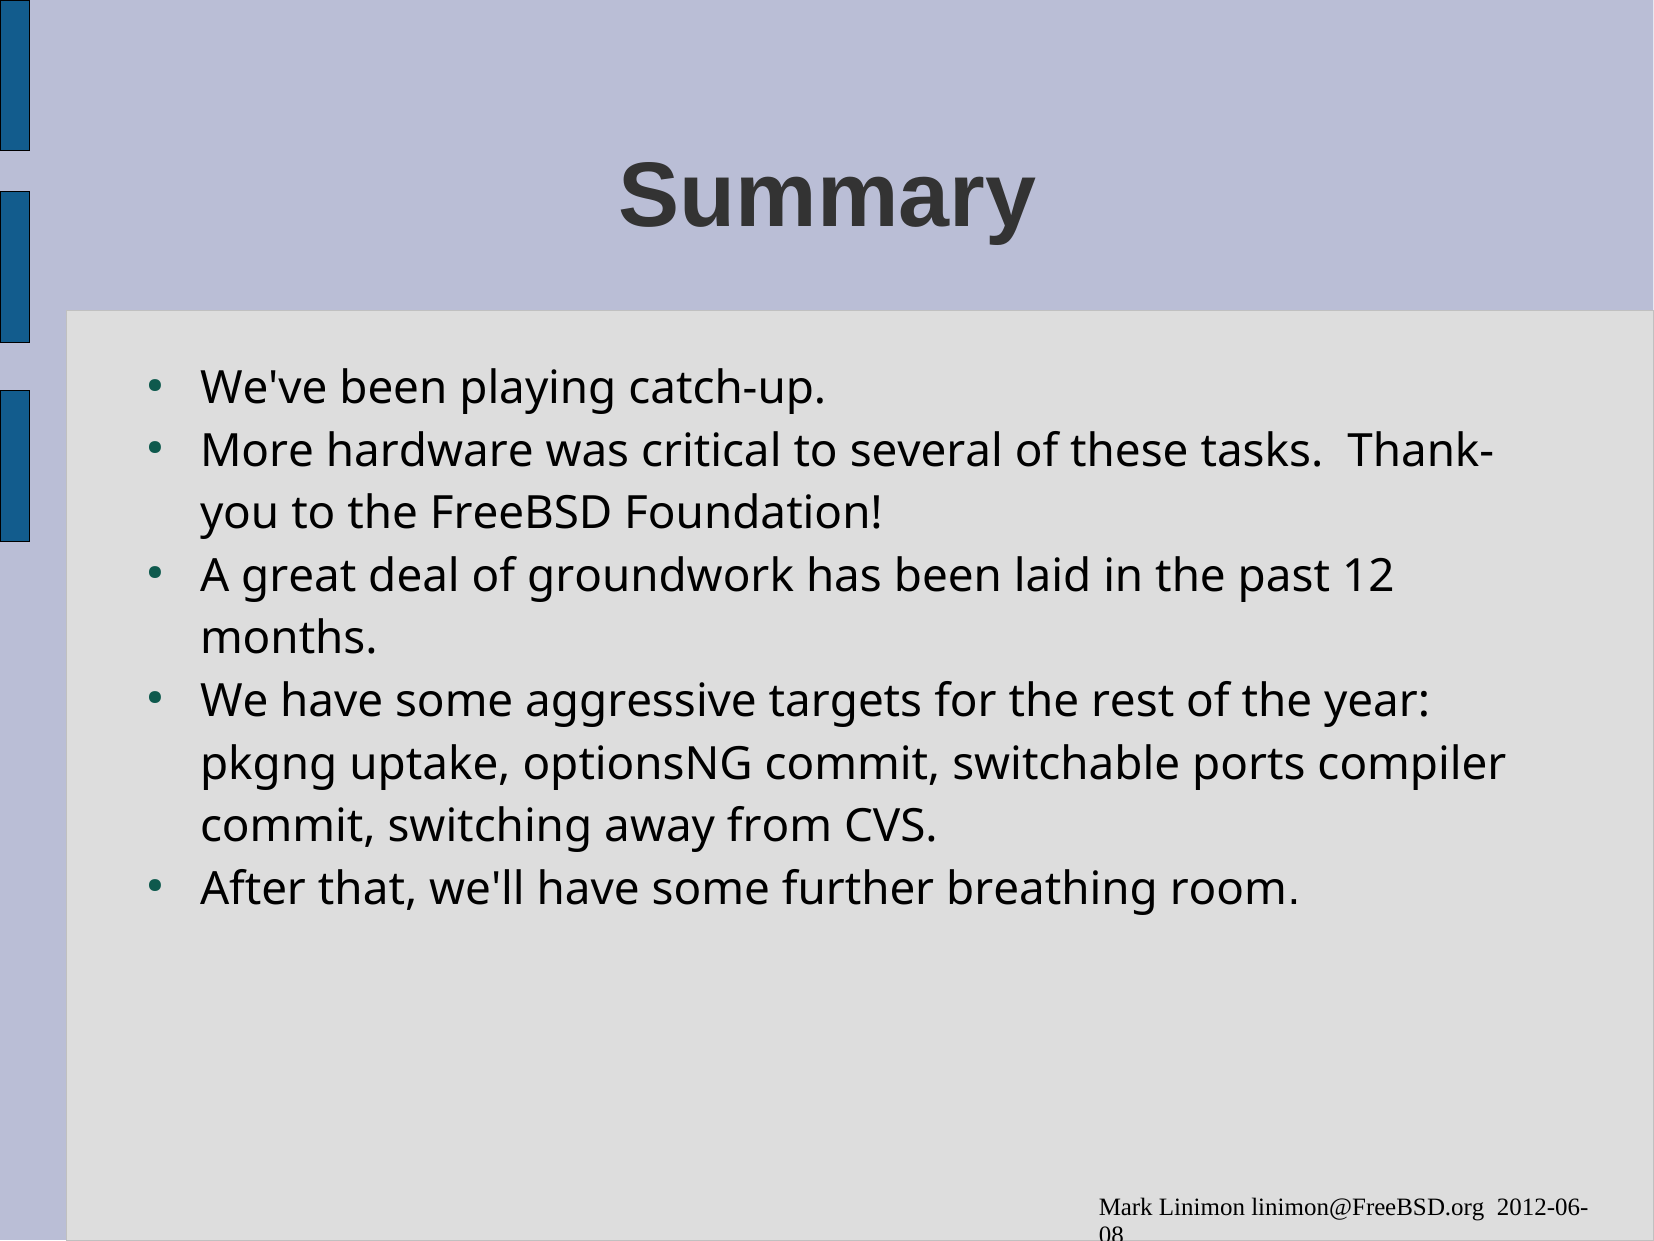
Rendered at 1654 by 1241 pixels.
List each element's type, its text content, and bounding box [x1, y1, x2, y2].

title Summary [121, 91, 1534, 299]
text_box Mark Linimon linimon@FreeBSD.org 2012-06-08 [1098, 1193, 1613, 1222]
list We've been playing catch-up. More hardware was critical to several of these tasks. Thank-you to the FreeBSD Foundation! A great deal of groundwork has been laid in the past 12 months. We have some aggressive targets for the rest of the year: pkgng uptake, optionsNG commit, switchable ports compiler commit, switching away from CVS. After that, we'll have some further breathing room. [129, 354, 1542, 1174]
